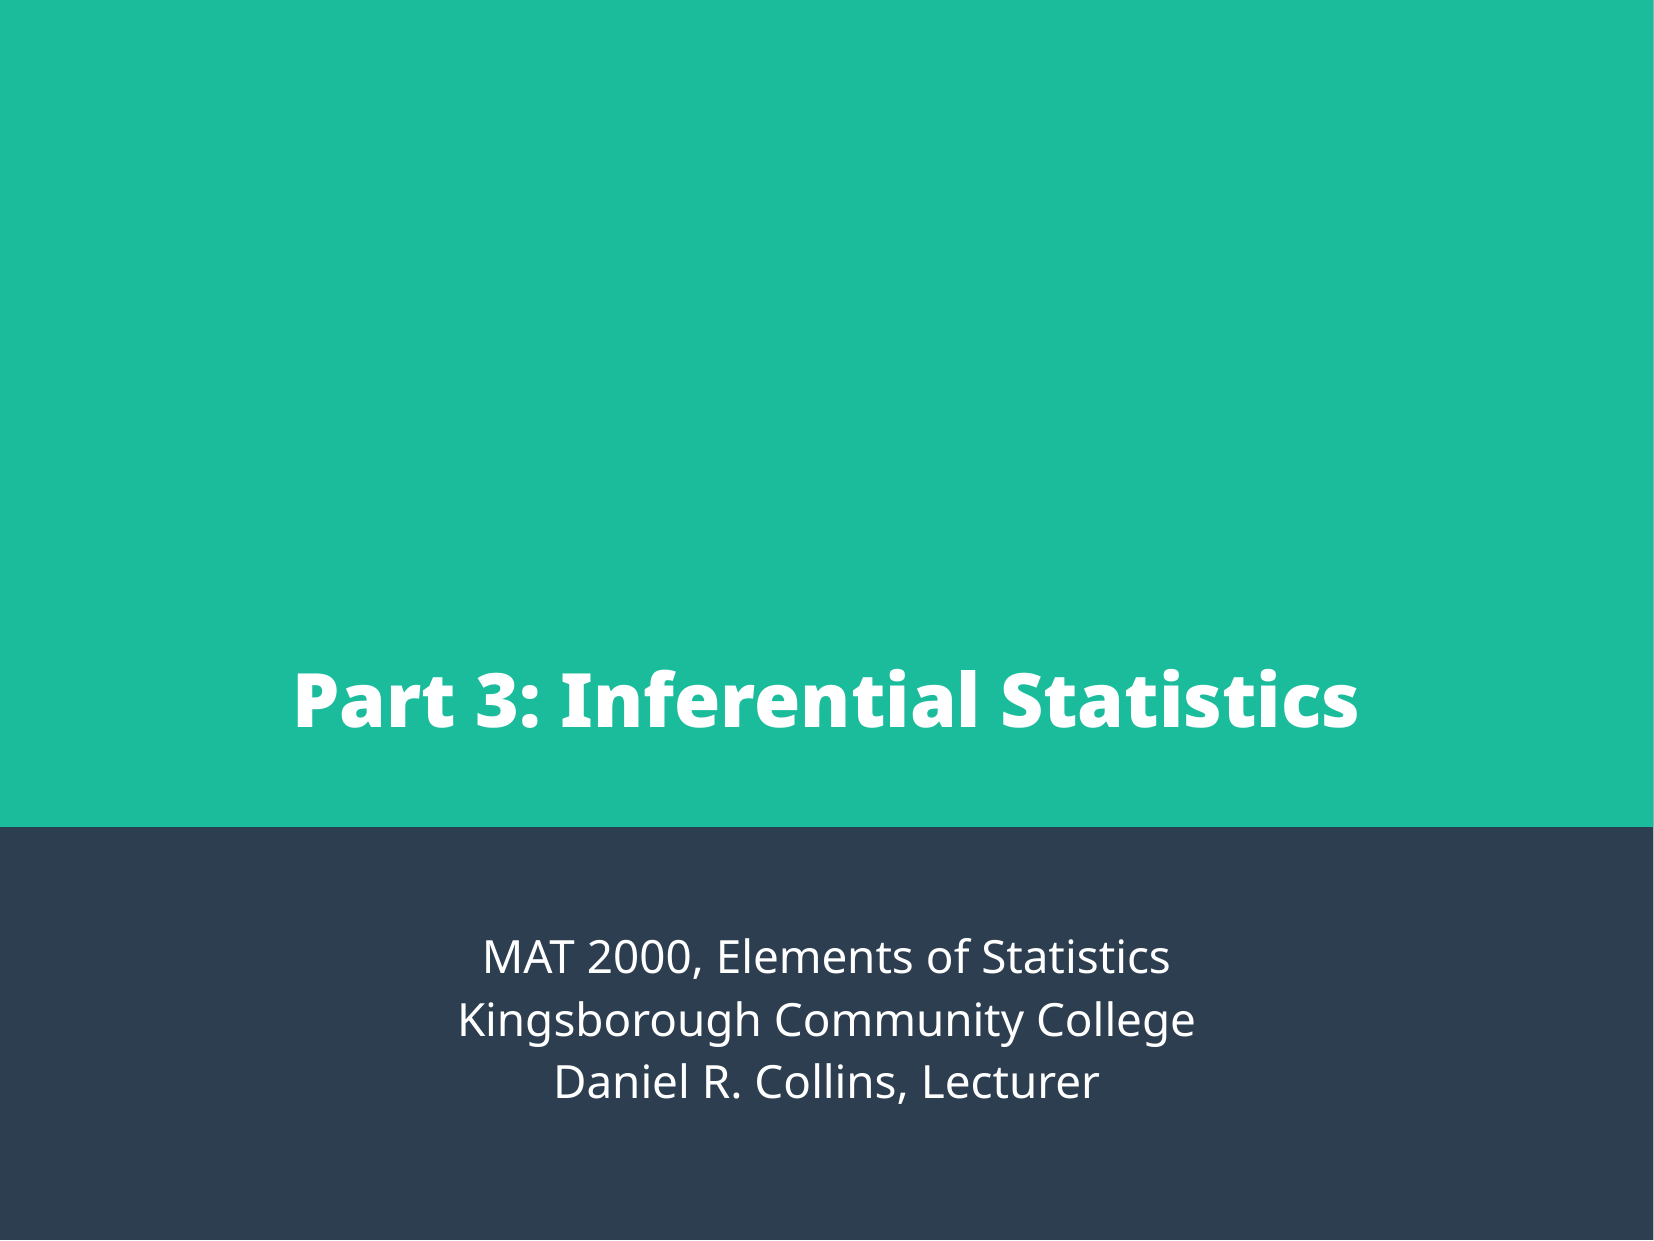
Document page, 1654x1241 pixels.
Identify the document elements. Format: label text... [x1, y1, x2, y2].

title Part 3: Inferential Statistics [59, 620, 1595, 778]
subtitle MAT 2000, Elements of Statistics Kingsborough Community College Daniel R. Collins, Lecturer [59, 856, 1595, 1182]
